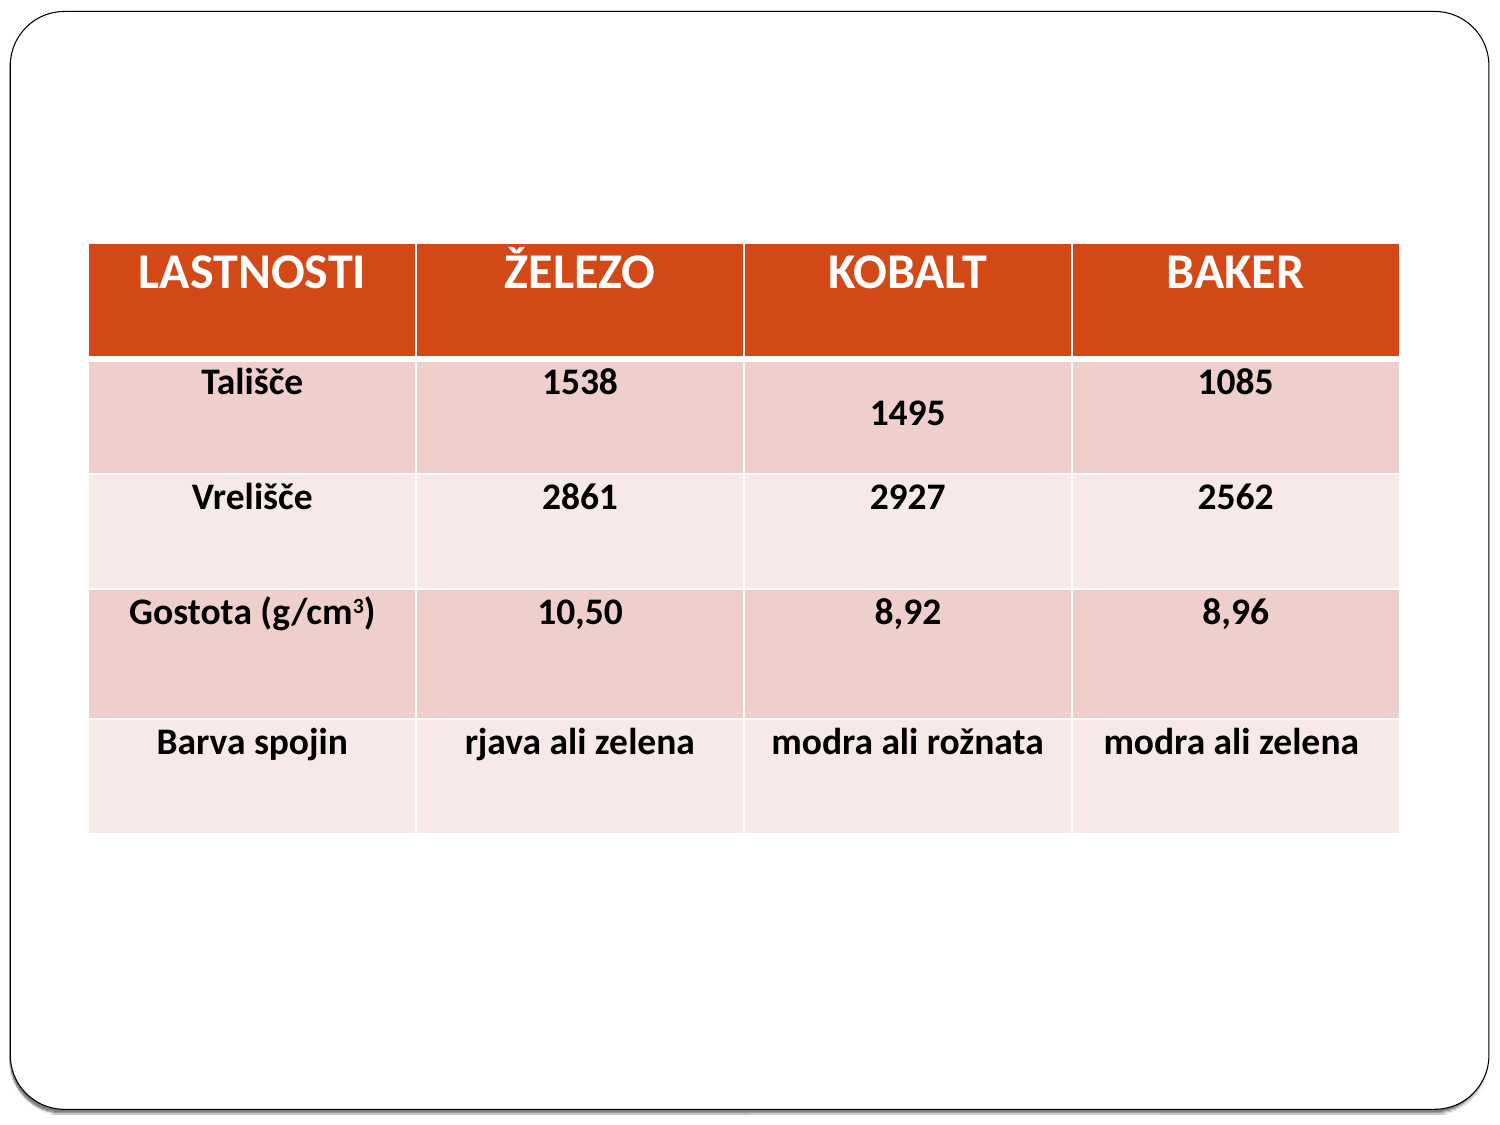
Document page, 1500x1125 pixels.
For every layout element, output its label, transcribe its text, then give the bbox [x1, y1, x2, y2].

table_cell 1538 [417, 362, 743, 473]
table_header BAKER [1073, 244, 1399, 356]
table_cell 2861 [417, 475, 743, 588]
table_cell modra ali zelena [1073, 720, 1399, 833]
table_header KOBALT [745, 244, 1071, 356]
table_cell Vrelišče [89, 475, 415, 588]
table_cell Tališče [89, 362, 415, 473]
table_cell 10,50 [417, 590, 743, 718]
table_cell 2927 [745, 475, 1071, 588]
table_header LASTNOSTI [89, 244, 415, 356]
table_cell 8,92 [745, 590, 1071, 718]
table_header ŽELEZO [417, 244, 743, 356]
table_cell 1495 [745, 362, 1071, 473]
table_cell 2562 [1073, 475, 1399, 588]
table_cell 1085 [1073, 362, 1399, 473]
table_cell 8,96 [1073, 590, 1399, 718]
table_cell Barva spojin [89, 720, 415, 833]
table_cell Gostota (g/cm3) [89, 590, 415, 718]
table_cell modra ali rožnata [745, 720, 1071, 833]
table_cell rjava ali zelena [417, 720, 743, 833]
